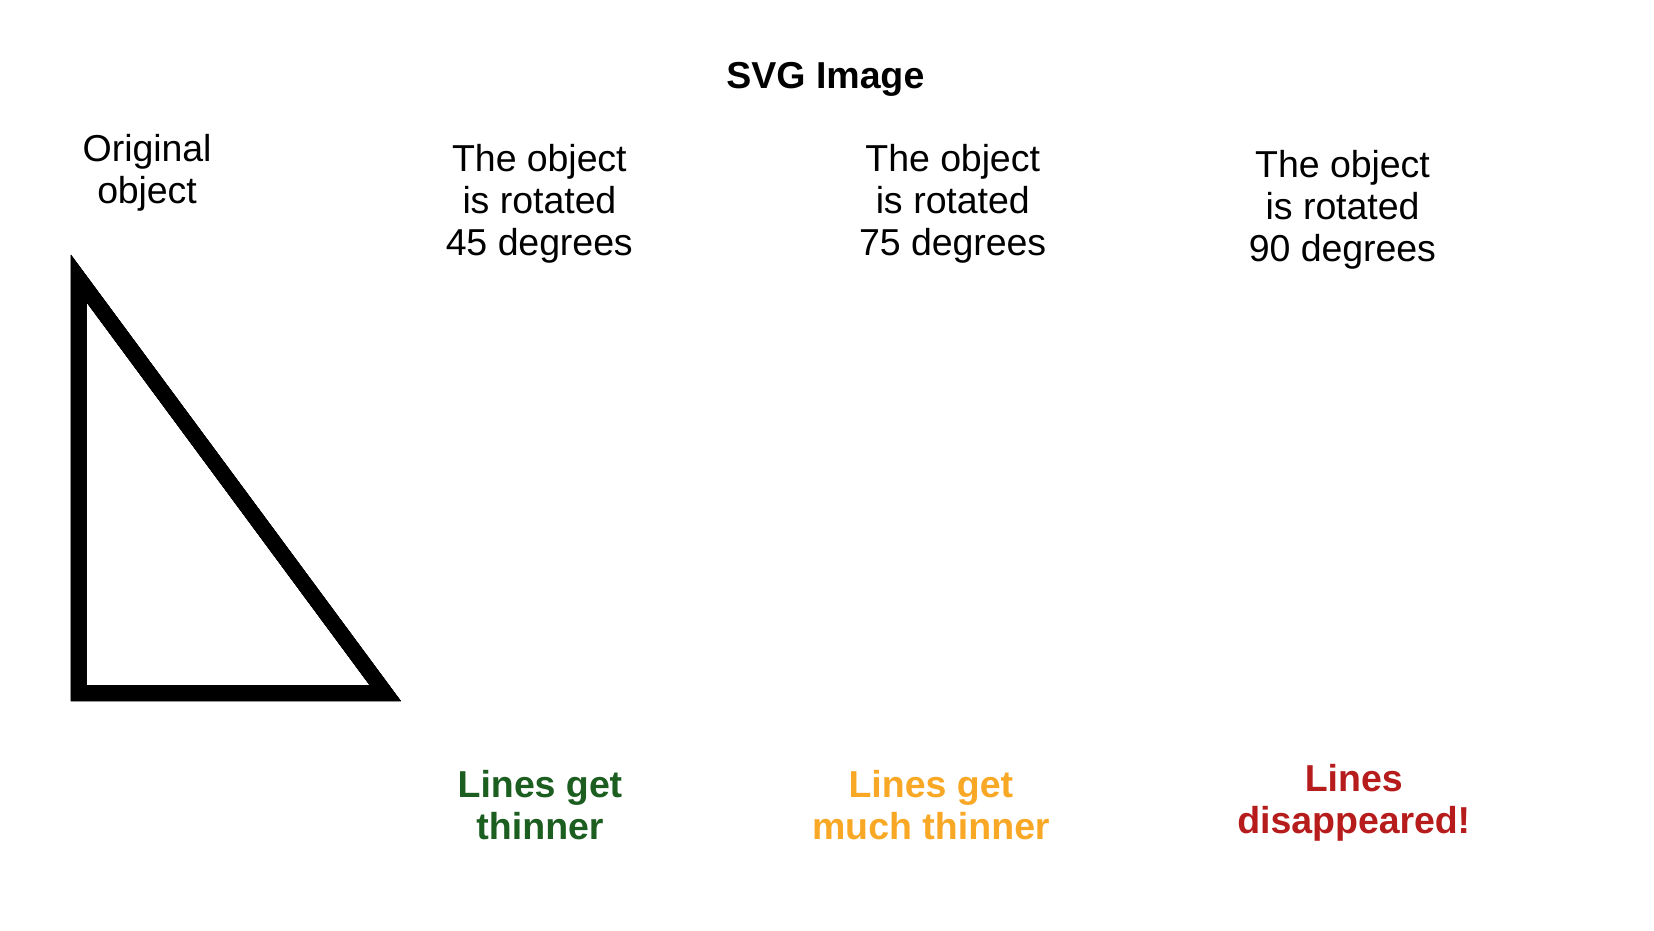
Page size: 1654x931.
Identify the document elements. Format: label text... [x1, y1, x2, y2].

text_box The object is rotated 90 degrees [1234, 135, 1459, 290]
text_box Lines get thinner [442, 755, 650, 857]
text_box The object is rotated 45 degrees [431, 129, 656, 284]
text_box Lines get much thinner [797, 755, 1069, 863]
text_box Lines disappeared! [1222, 750, 1489, 857]
text_box SVG Image [711, 47, 942, 119]
text_box The object is rotated 75 degrees [844, 129, 1069, 284]
picture [70, 253, 402, 702]
text_box Original object [67, 120, 237, 225]
